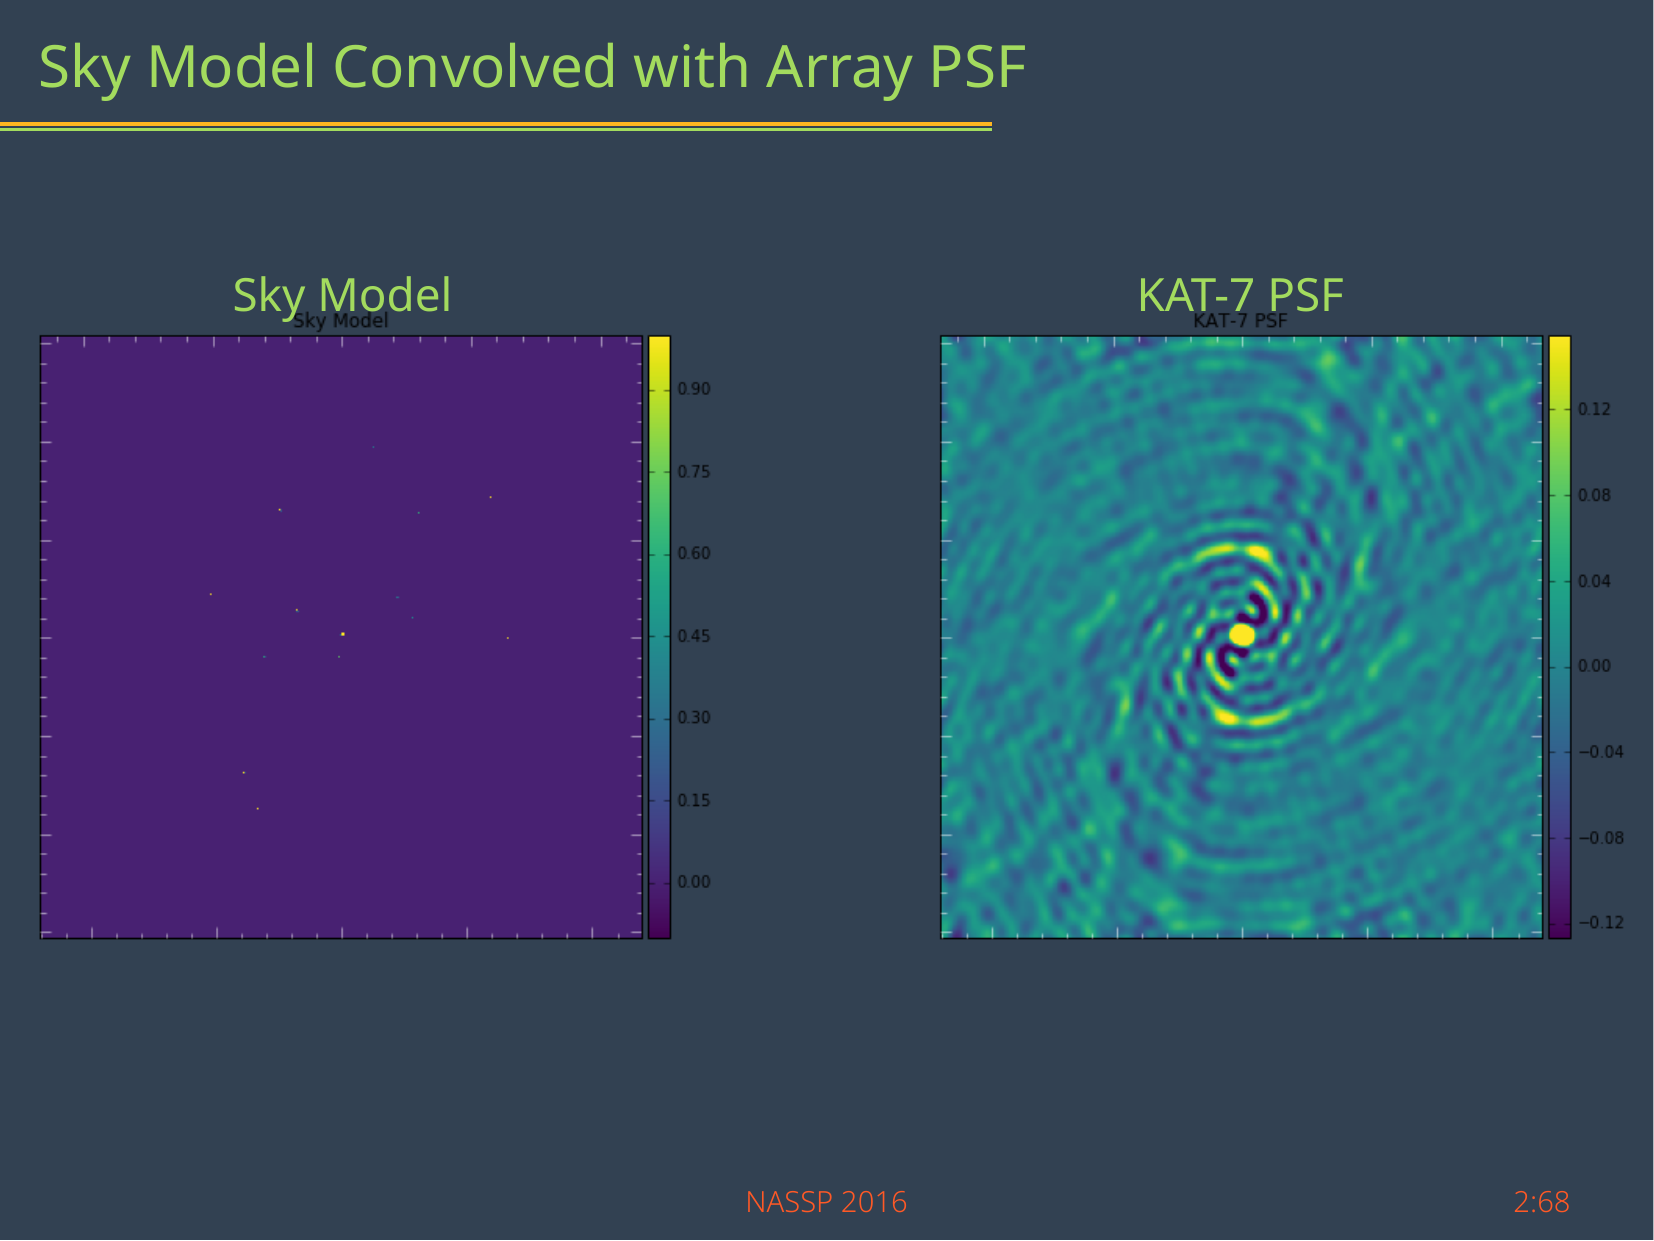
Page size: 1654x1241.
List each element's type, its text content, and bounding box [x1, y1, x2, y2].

text_box Sky Model Convolved with Array PSF [23, 17, 1063, 103]
text_box KAT-7 PSF [1039, 255, 1441, 325]
picture [29, 301, 1636, 949]
text_box Sky Model [141, 255, 544, 325]
